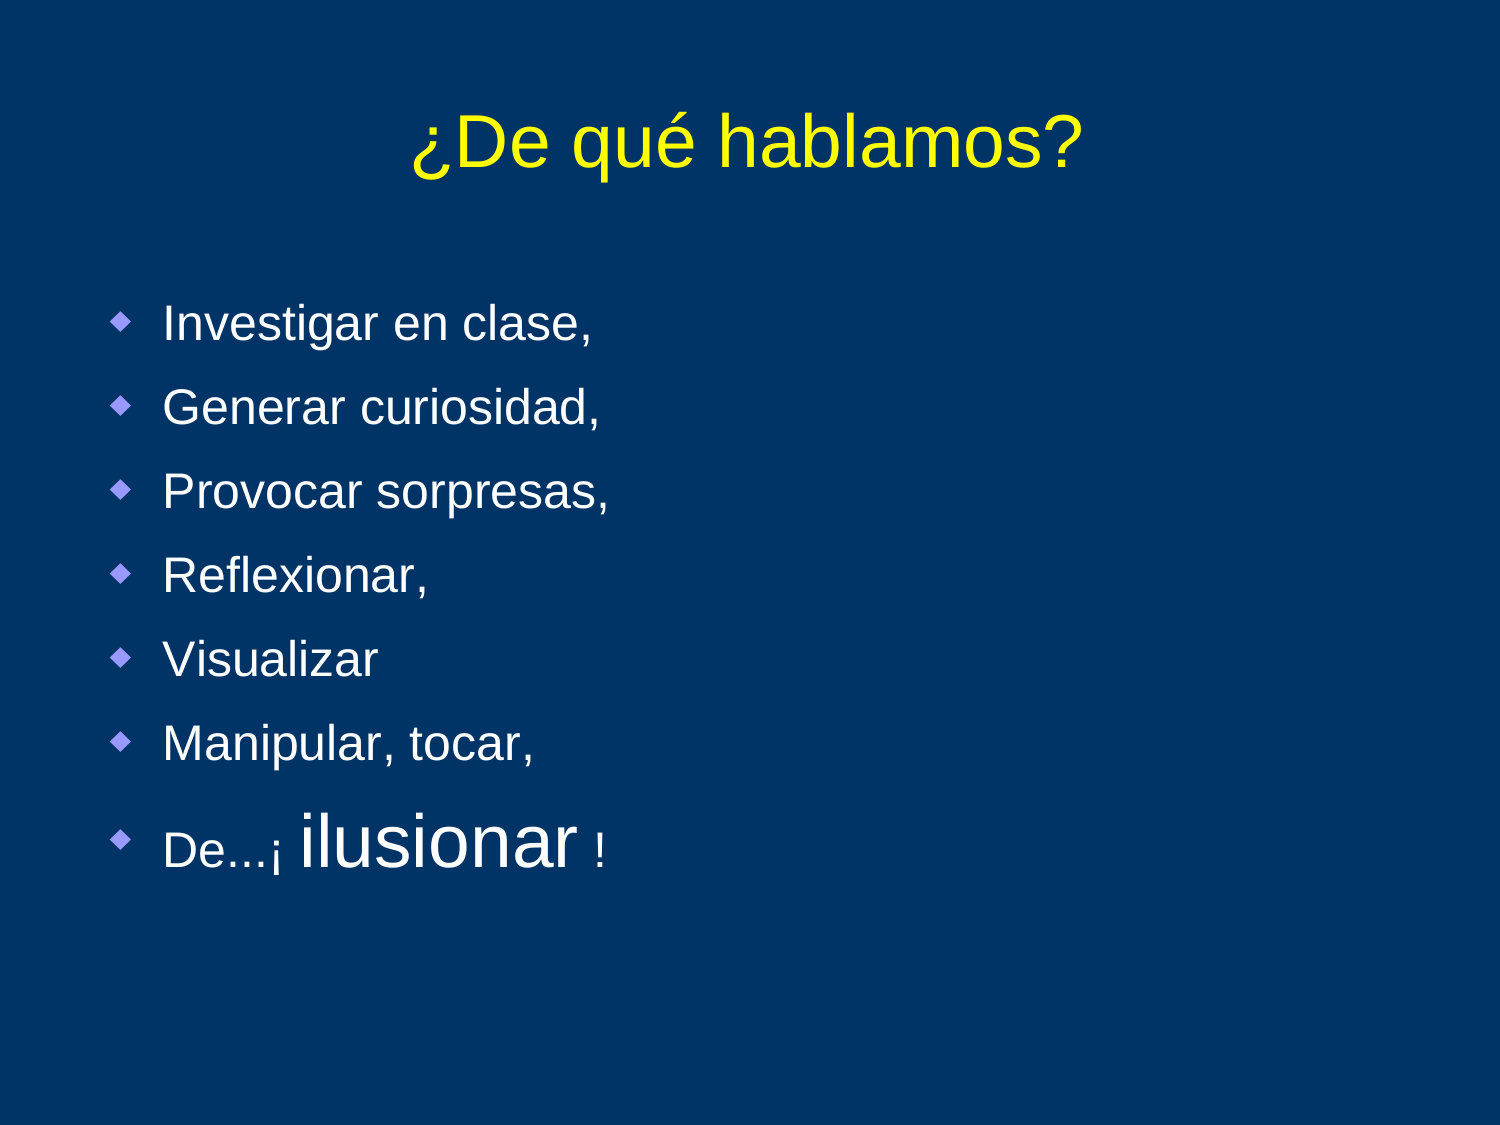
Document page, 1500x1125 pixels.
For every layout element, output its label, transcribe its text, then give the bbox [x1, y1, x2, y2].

title ¿De qué hablamos? [36, 44, 1458, 239]
list Investigar en clase, Generar curiosidad, Provocar sorpresas, Reflexionar, Visualizar Manipular, tocar, De...¡ ilusionar ! [75, 295, 1425, 916]
